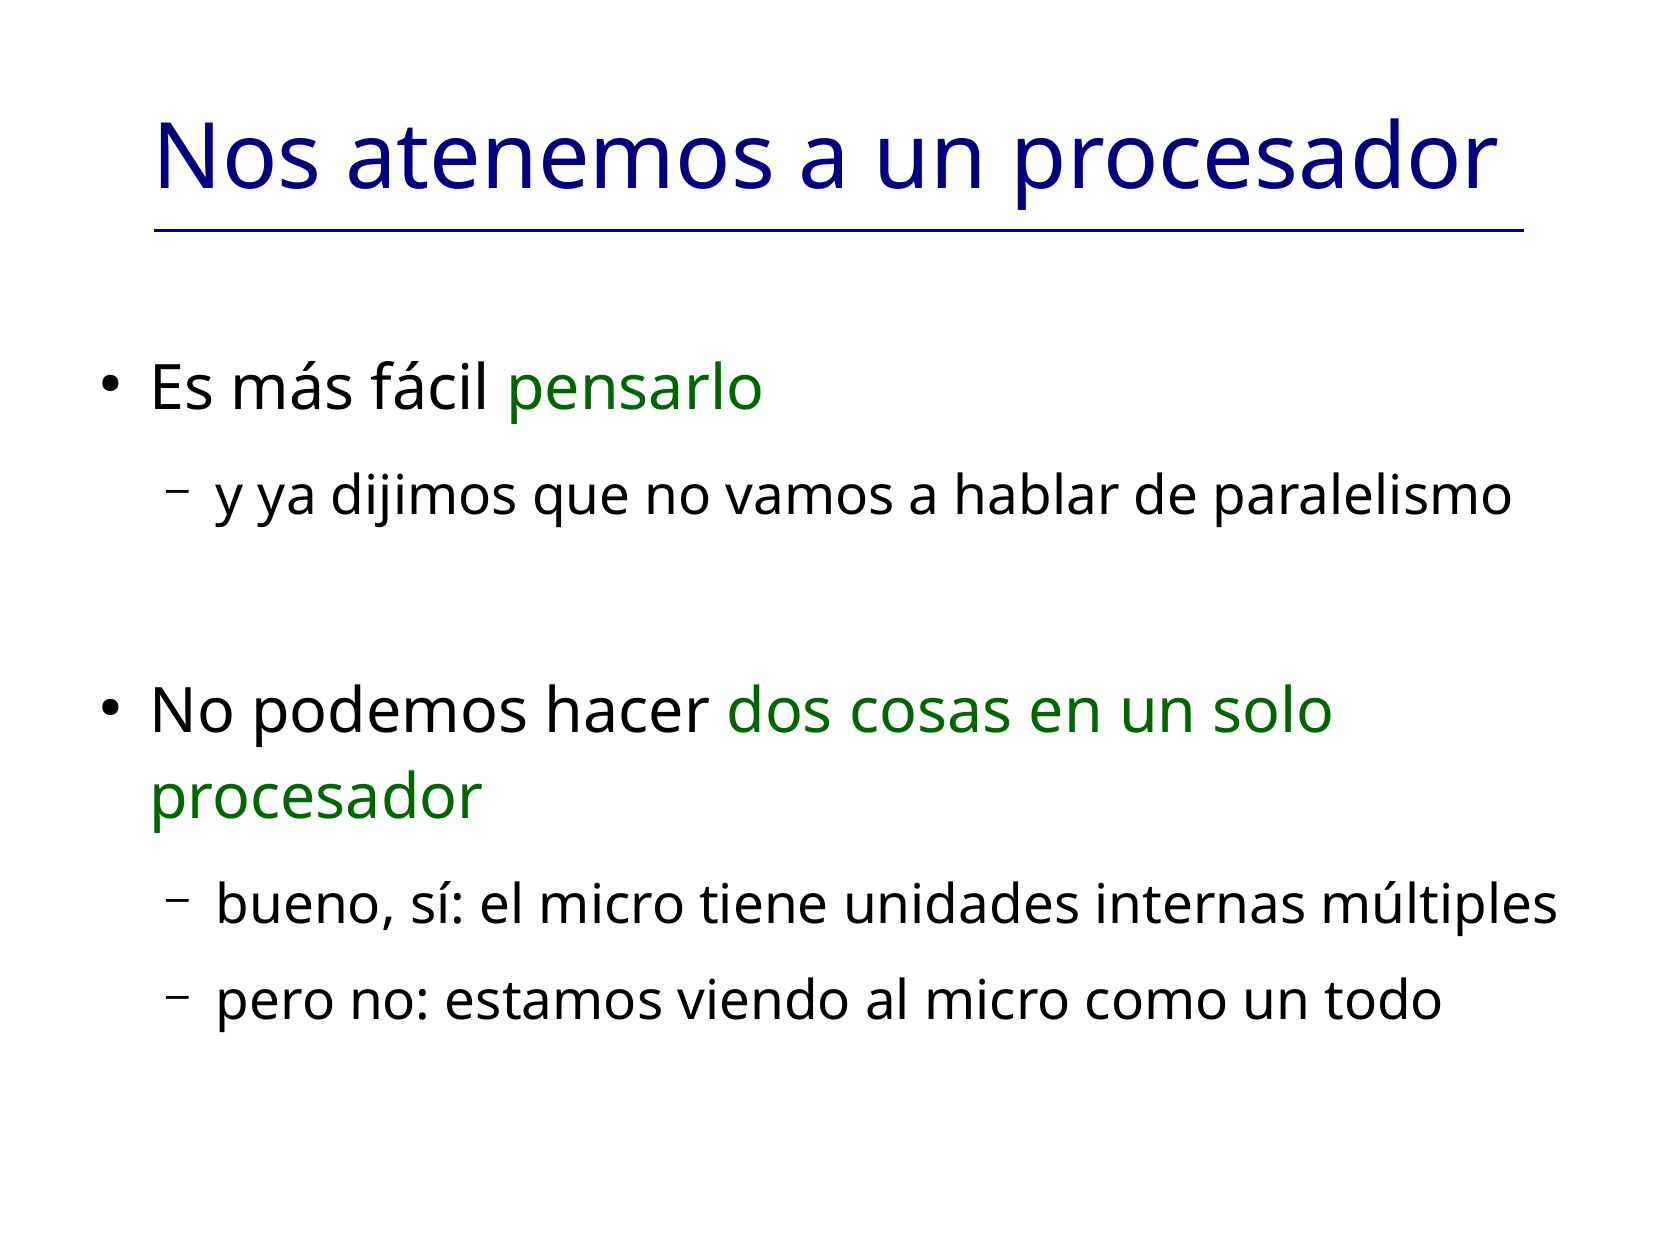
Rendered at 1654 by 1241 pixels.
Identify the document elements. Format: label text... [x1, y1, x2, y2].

list Es más fácil pensarlo y ya dijimos que no vamos a hablar de paralelismo No podemos hacer dos cosas en un solo procesador bueno, sí: el micro tiene unidades internas múltiples pero no: estamos viendo al micro como un todo [82, 342, 1571, 1062]
title Nos atenemos a un procesador [82, 49, 1571, 257]
